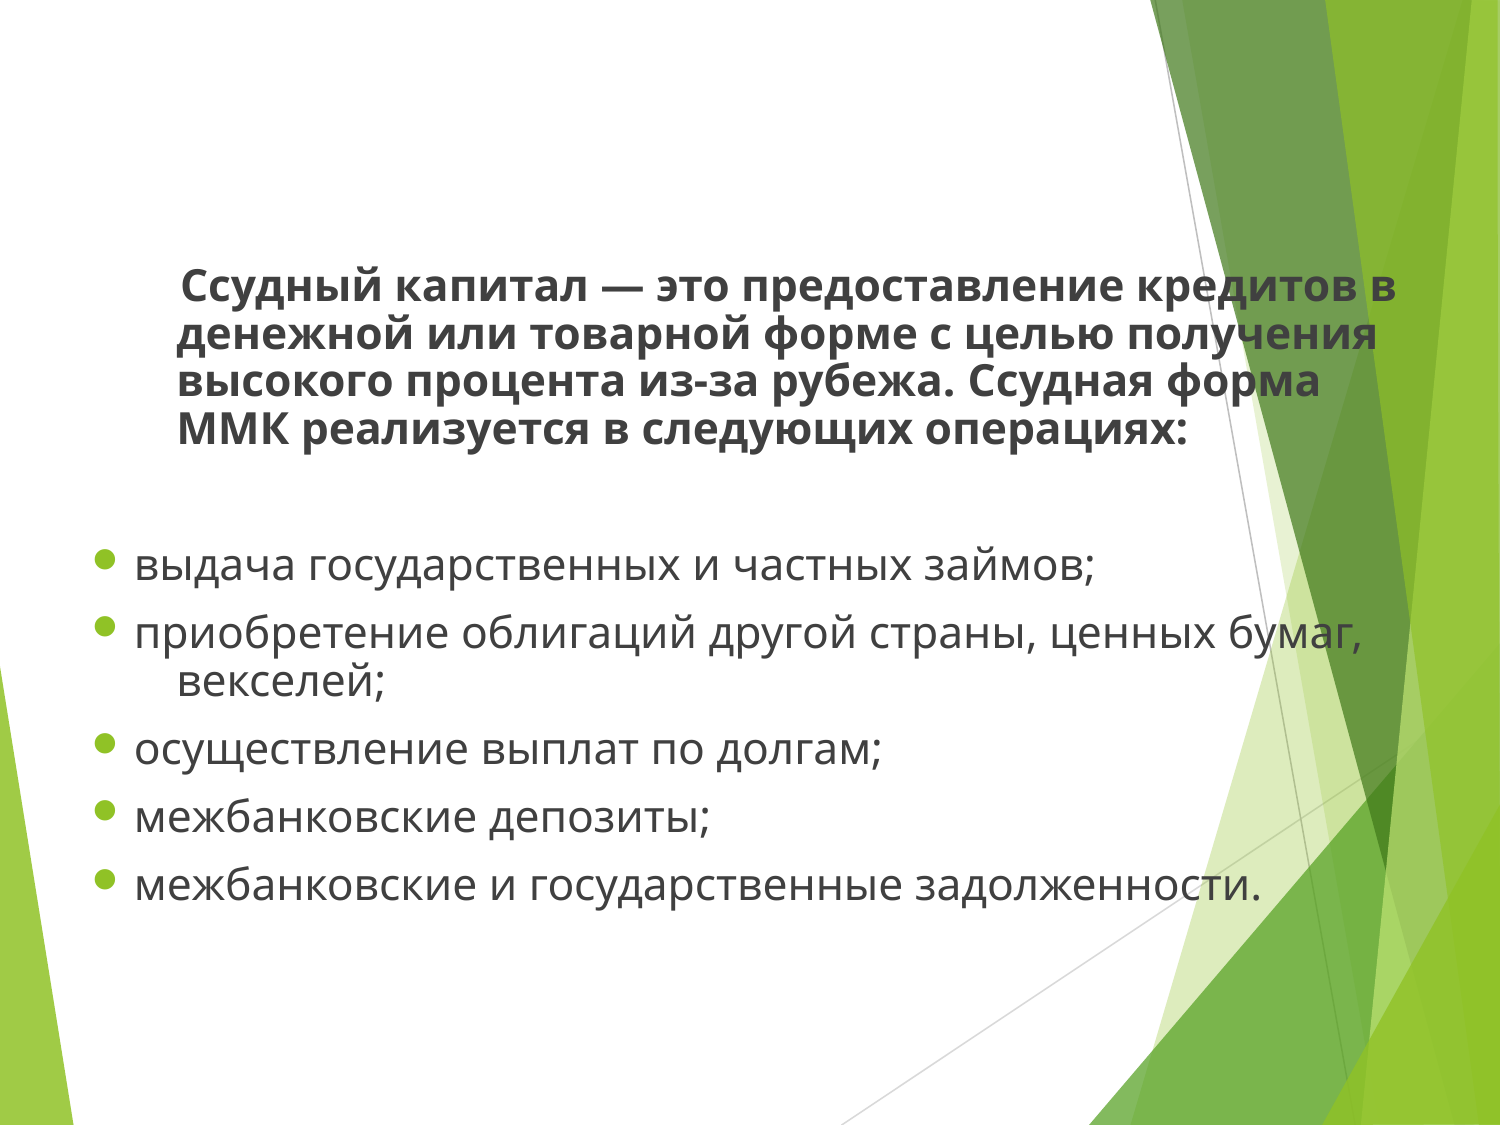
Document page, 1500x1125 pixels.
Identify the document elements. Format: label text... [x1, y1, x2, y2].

list Ссудный капитал — это предоставление кредитов в денежной или товарной форме с целью получения высокого процента из-за рубежа. Ссудная форма ММК реализуется в следующих операциях: выдача государственных и частных займов; приобретение облигаций другой страны, ценных бумаг, векселей; осуществление выплат по долгам; межбанковские депозиты; межбанковские и государственные задолженности. [76, 255, 1420, 943]
